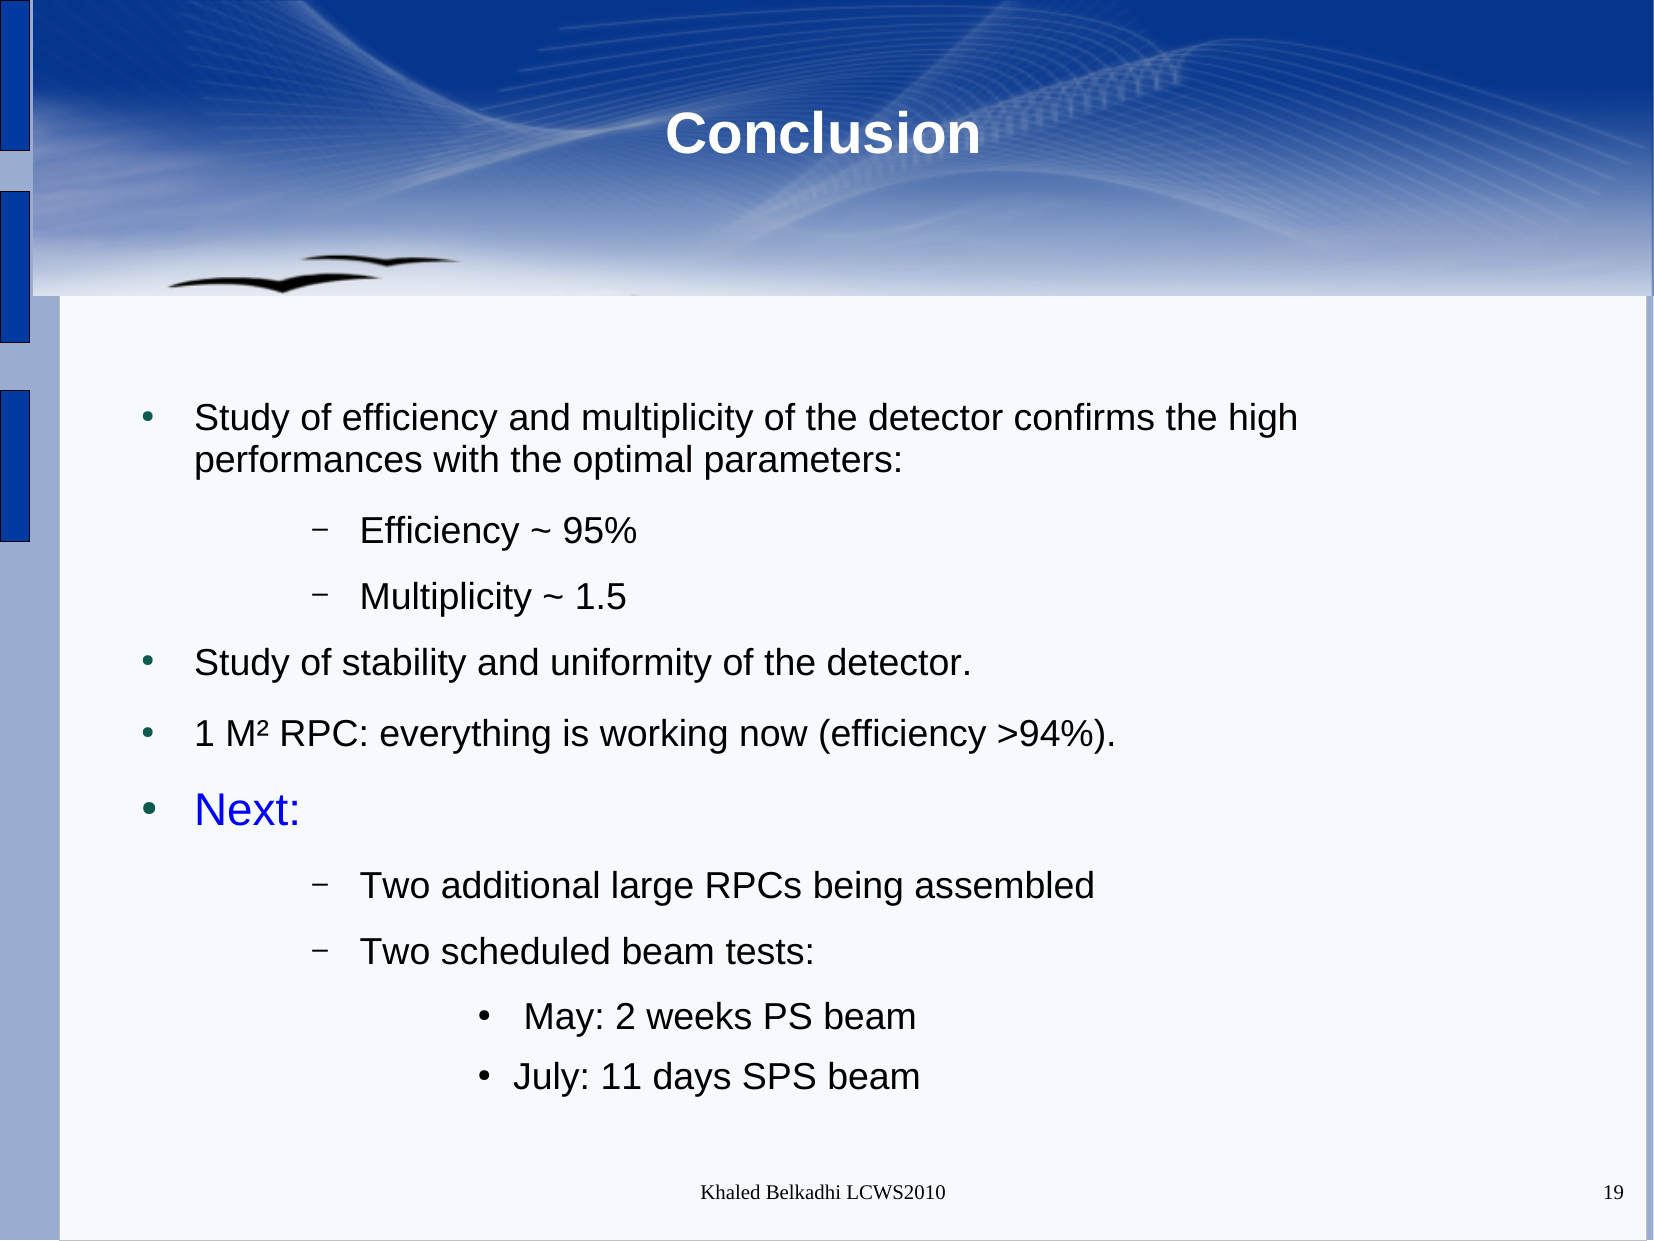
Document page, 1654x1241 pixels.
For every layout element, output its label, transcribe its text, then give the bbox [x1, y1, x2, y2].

list Study of efficiency and multiplicity of the detector confirms the high performances with the optimal parameters: Efficiency ~ 95% Multiplicity ~ 1.5 Study of stability and uniformity of the detector. 1 M² RPC: everything is working now (efficiency >94%). Next: Two additional large RPCs being assembled Two scheduled beam tests: May: 2 weeks PS beam July: 11 days SPS beam [123, 324, 1536, 1152]
title Conclusion [118, 29, 1531, 237]
picture [33, 0, 1654, 296]
